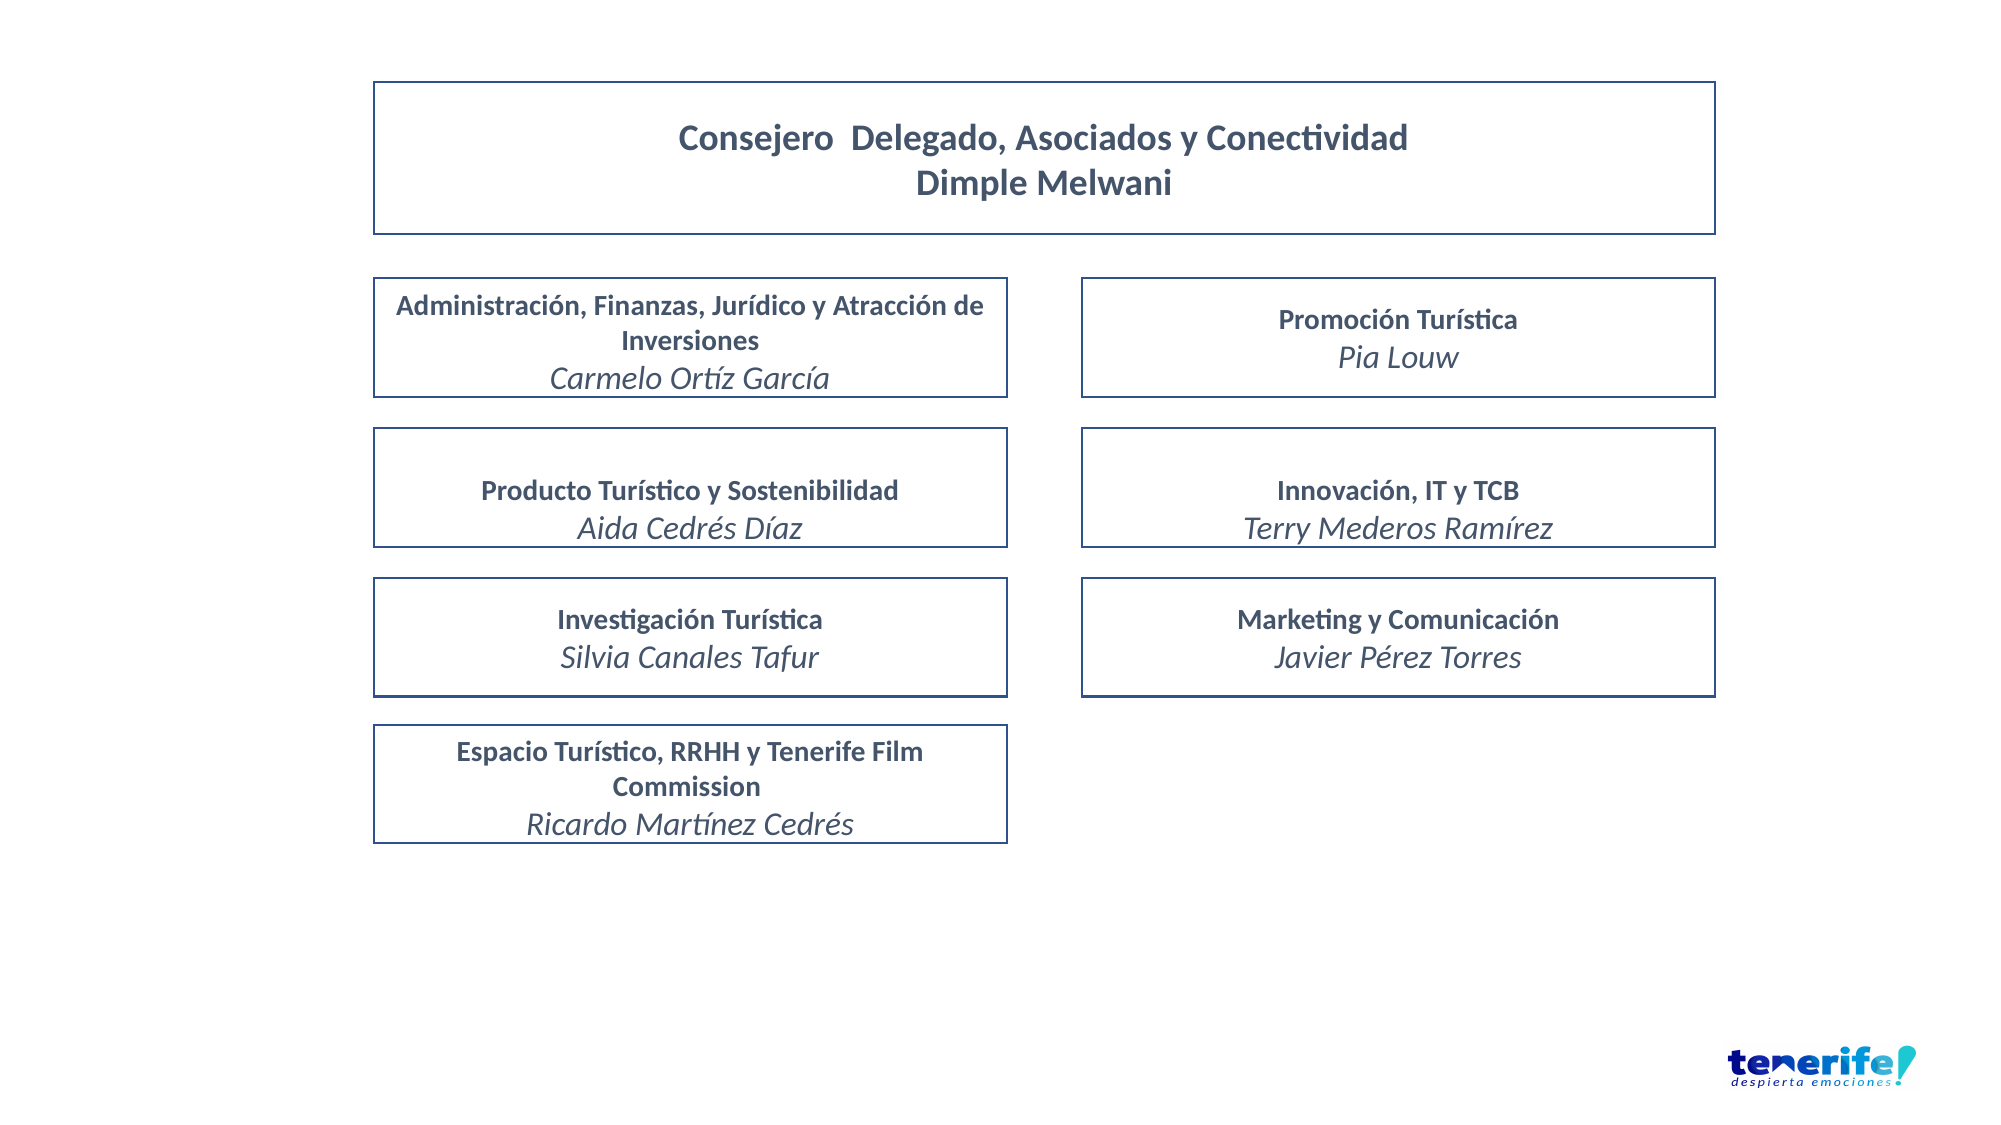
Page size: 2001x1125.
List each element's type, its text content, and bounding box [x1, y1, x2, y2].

text_box Producto Turístico y Sostenibilidad Aida Cedrés Díaz [374, 428, 1007, 547]
text_box Investigación Turística Silvia Canales Tafur [374, 578, 1007, 696]
text_box Administración, Finanzas, Jurídico y Atracción de Inversiones Carmelo Ortíz García [374, 278, 1007, 397]
picture [1723, 1042, 1920, 1090]
text_box Consejero Delegado, Asociados y Conectividad Dimple Melwani [374, 82, 1715, 234]
text_box Promoción Turística Pia Louw [1082, 278, 1715, 397]
text_box Espacio Turístico, RRHH y Tenerife Film Commission Ricardo Martínez Cedrés [374, 725, 1007, 843]
text_box Marketing y Comunicación Javier Pérez Torres [1082, 578, 1715, 696]
text_box Innovación, IT y TCB Terry Mederos Ramírez [1082, 428, 1715, 547]
